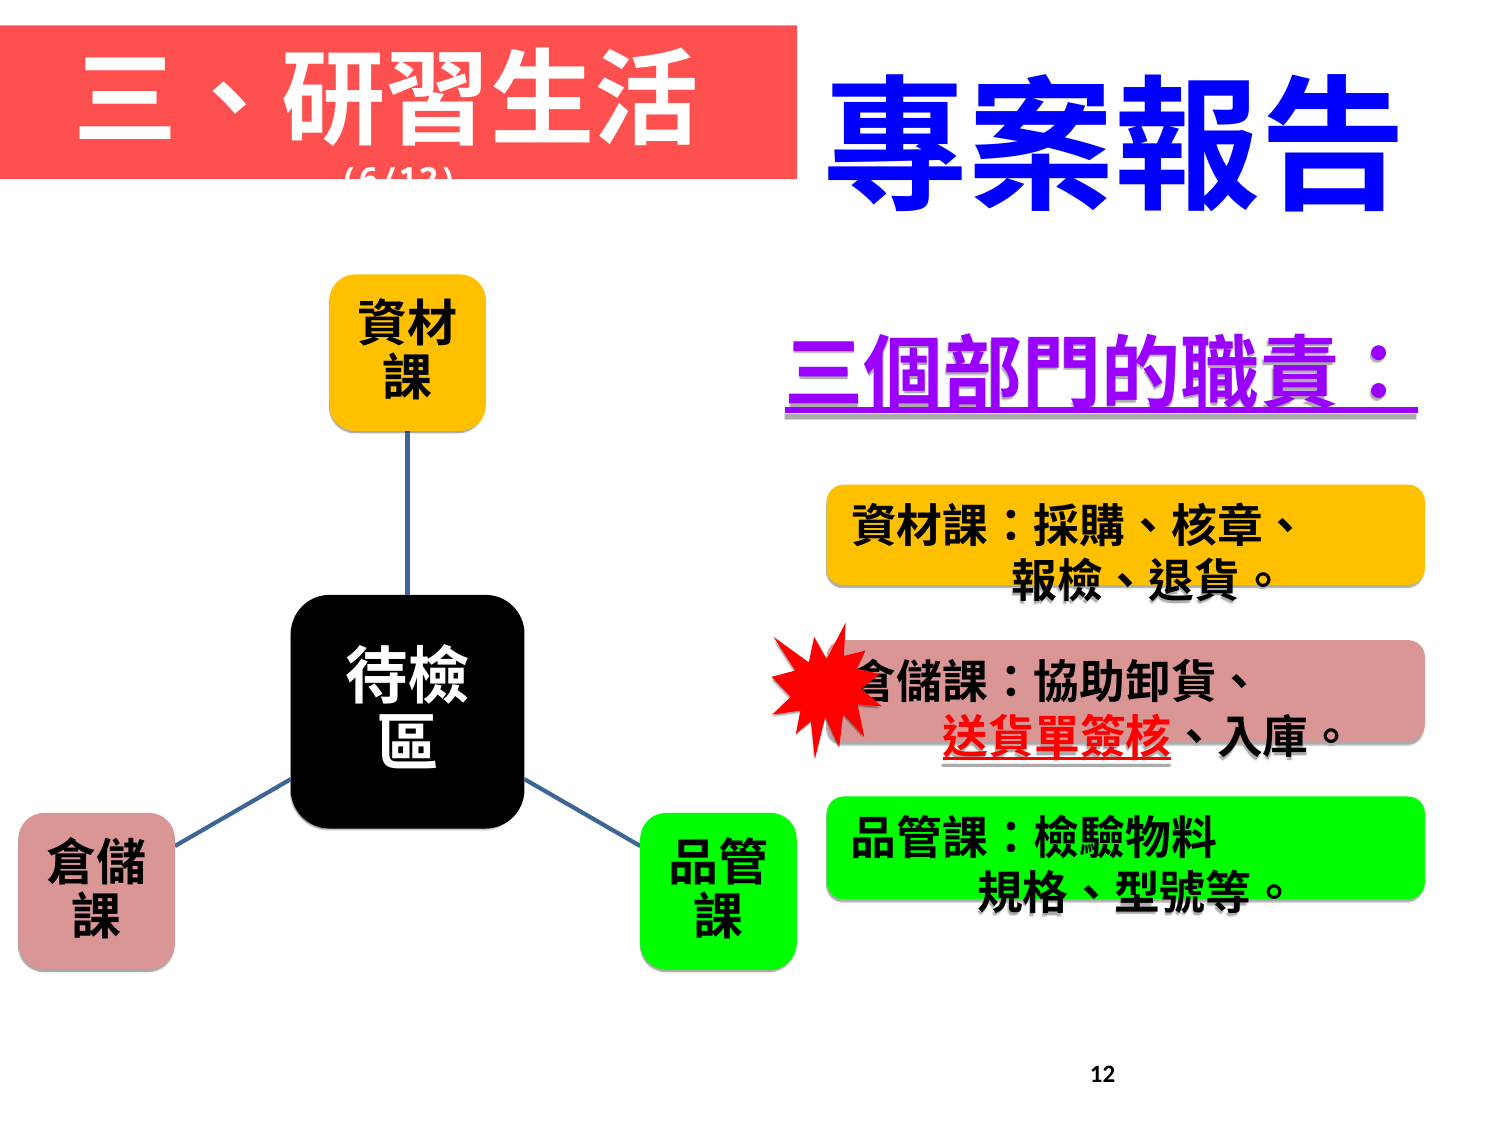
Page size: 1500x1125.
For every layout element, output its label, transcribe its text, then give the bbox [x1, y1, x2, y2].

text_box [771, 622, 882, 760]
text_box 三、研習生活(6/12) [0, 25, 798, 179]
text_box 資材課 [329, 274, 486, 431]
text_box 倉儲課 [18, 812, 175, 970]
title 專案報告 [75, 45, 1426, 233]
text_box 資材課：採購、核章、 報檢、退貨。 [826, 484, 1426, 586]
text_box 品管課 [640, 812, 797, 970]
text_box 12 [1074, 1042, 1426, 1103]
text_box 三個部門的職責： [769, 314, 1459, 426]
text_box 品管課：檢驗物料 規格、型號等。 [826, 796, 1426, 900]
text_box 待檢區 [290, 594, 525, 829]
text_box 倉儲課：協助卸貨、 送貨單簽核、入庫。 [841, 640, 1426, 742]
